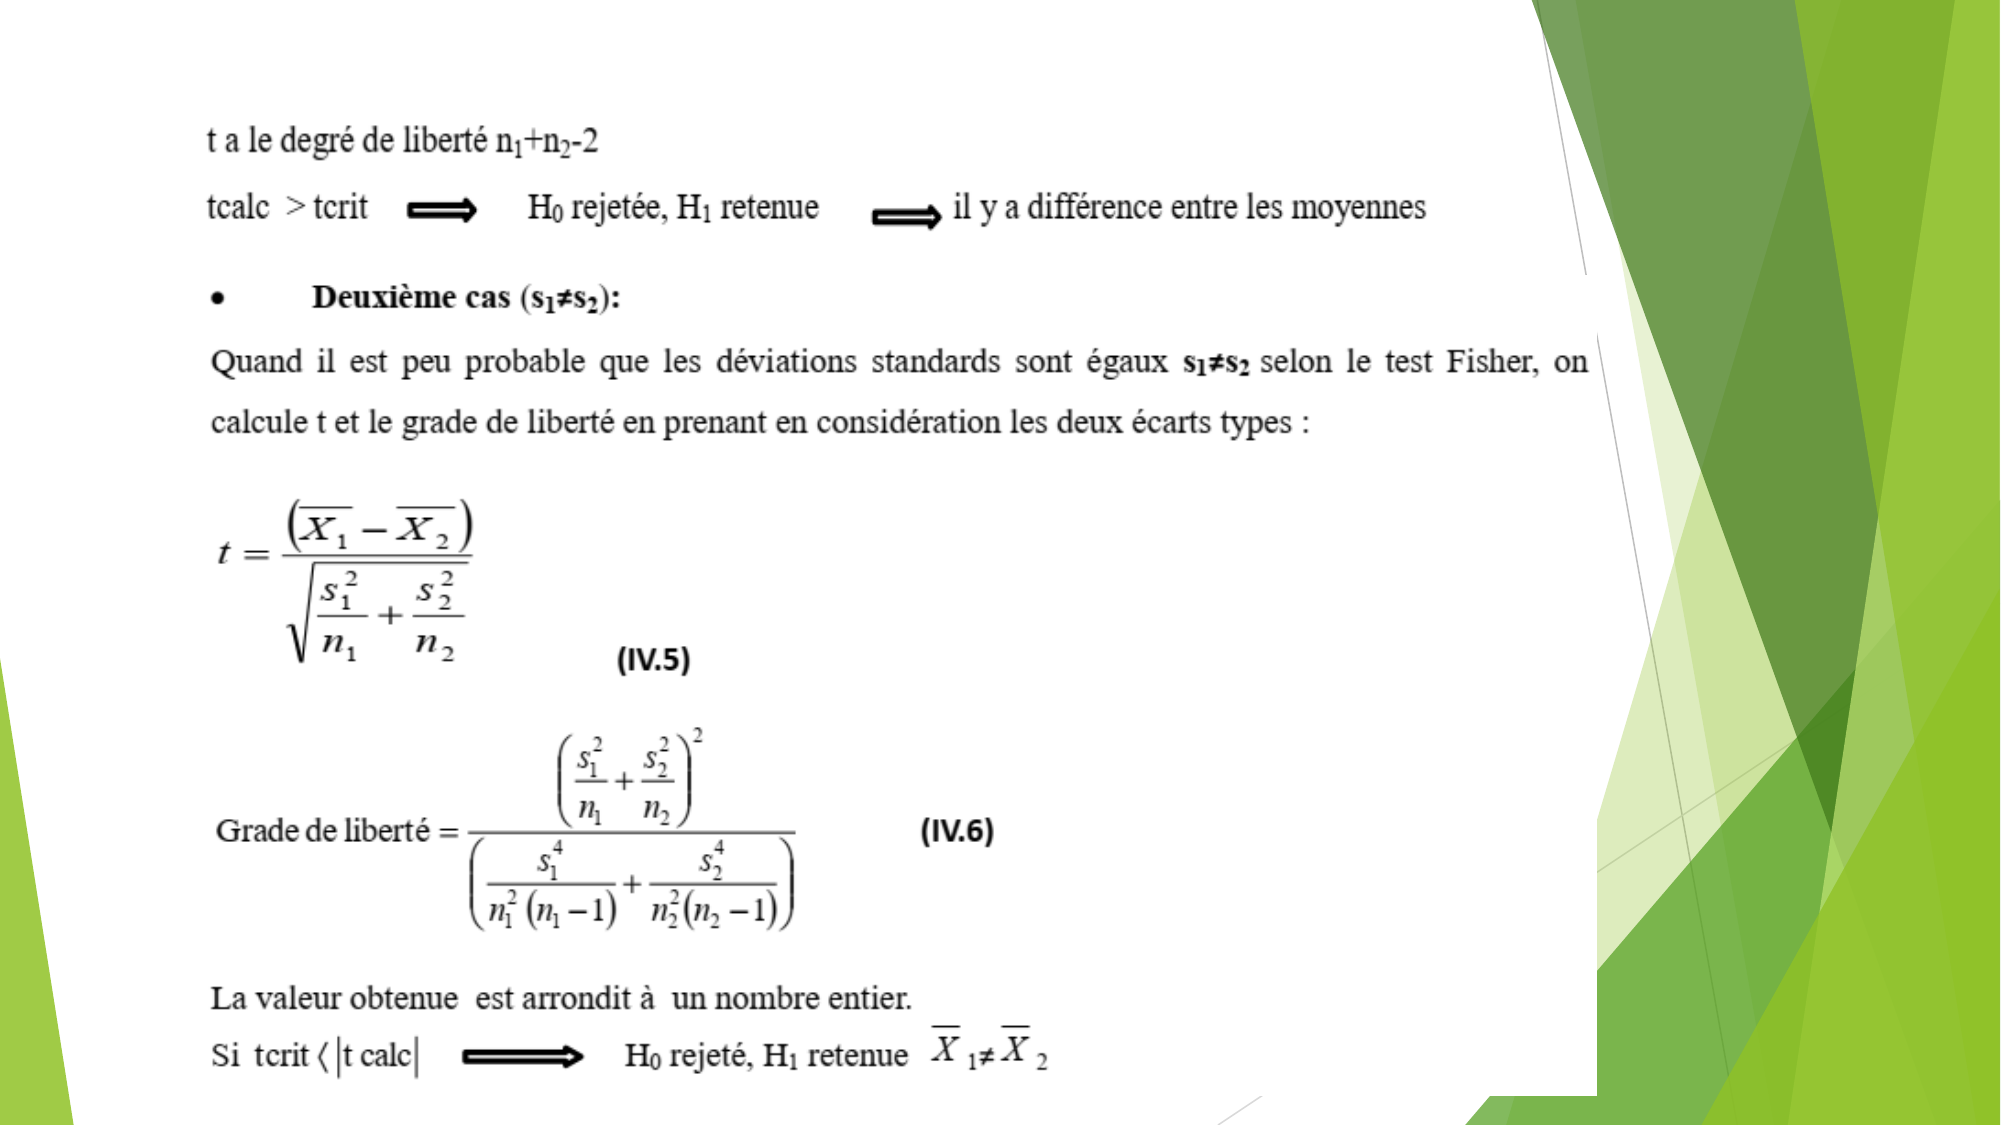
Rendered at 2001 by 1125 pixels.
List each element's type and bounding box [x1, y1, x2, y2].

picture [193, 106, 1597, 1096]
